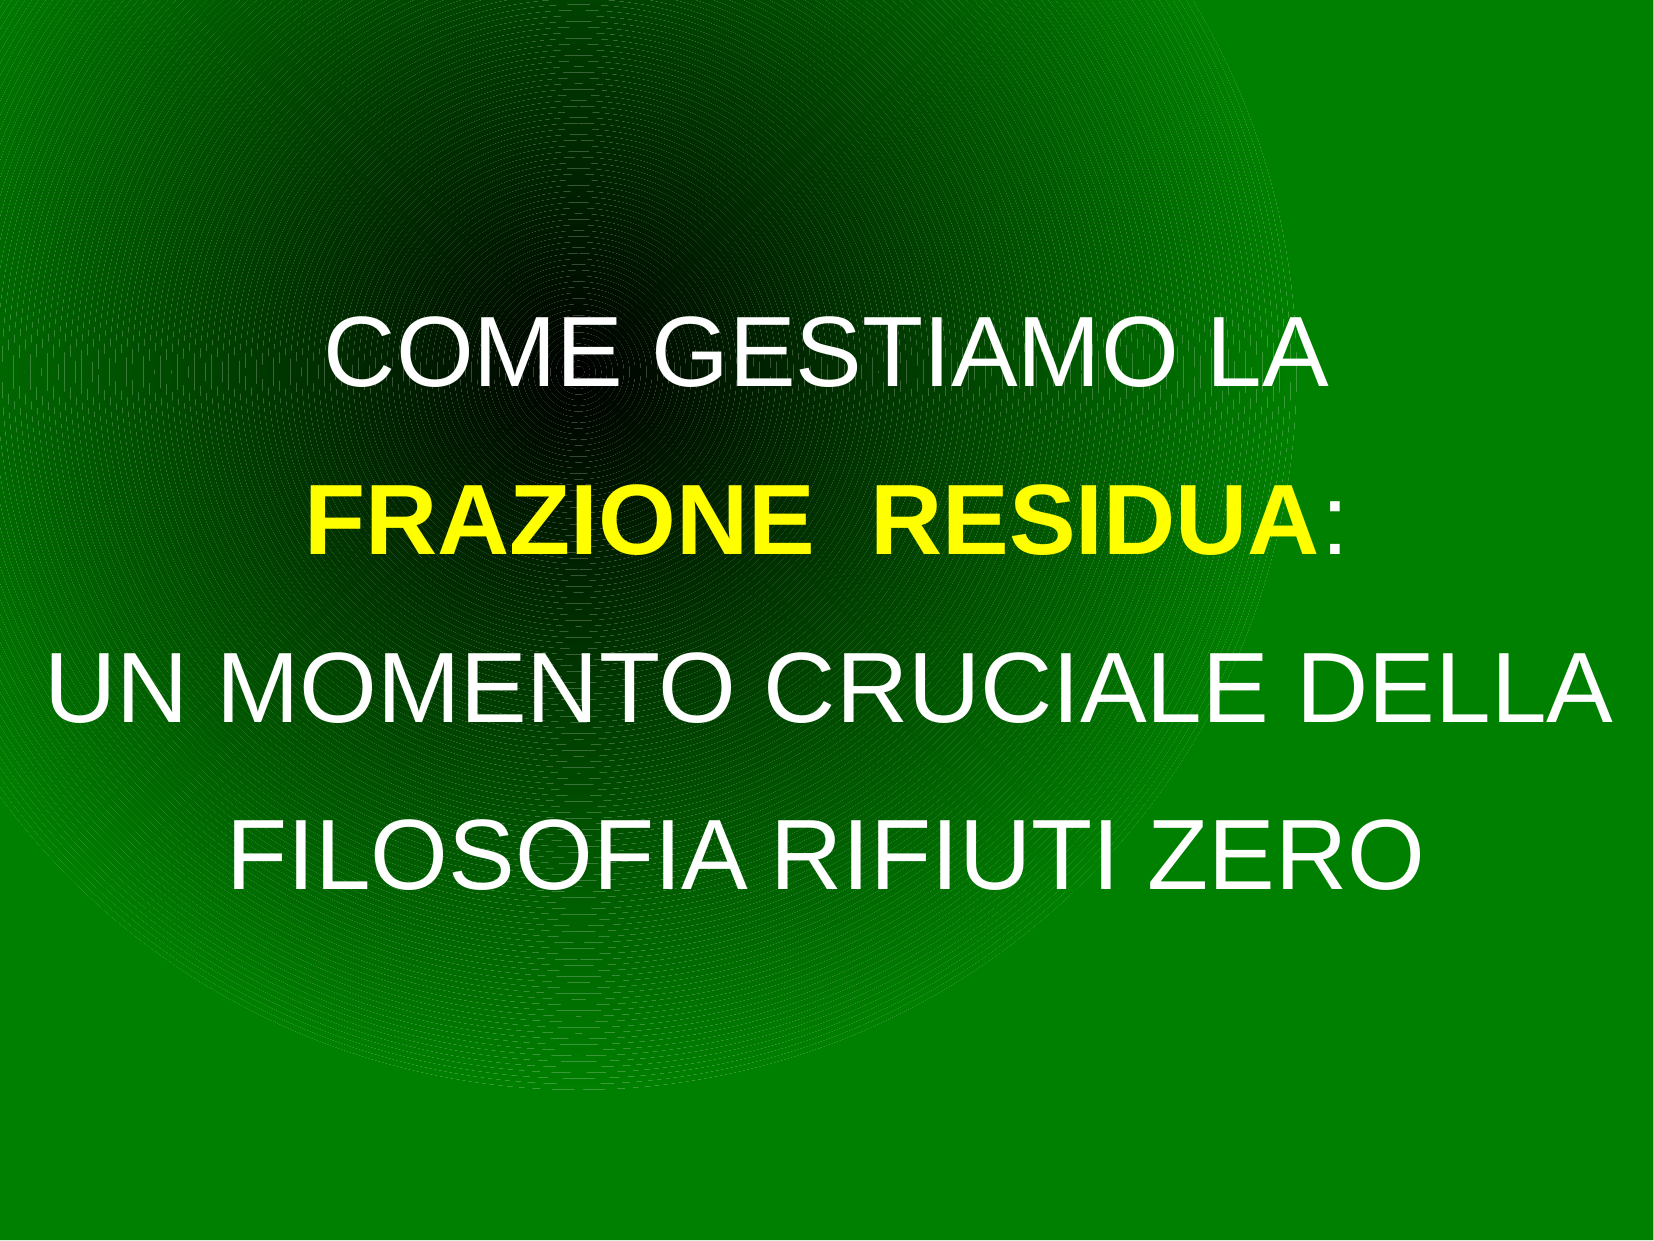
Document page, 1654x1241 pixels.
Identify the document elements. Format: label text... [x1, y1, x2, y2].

text_box COME GESTIAMO LA FRAZIONE RESIDUA: UN MOMENTO CRUCIALE DELLA FILOSOFIA RIFIUTI ZERO [29, 206, 1625, 945]
